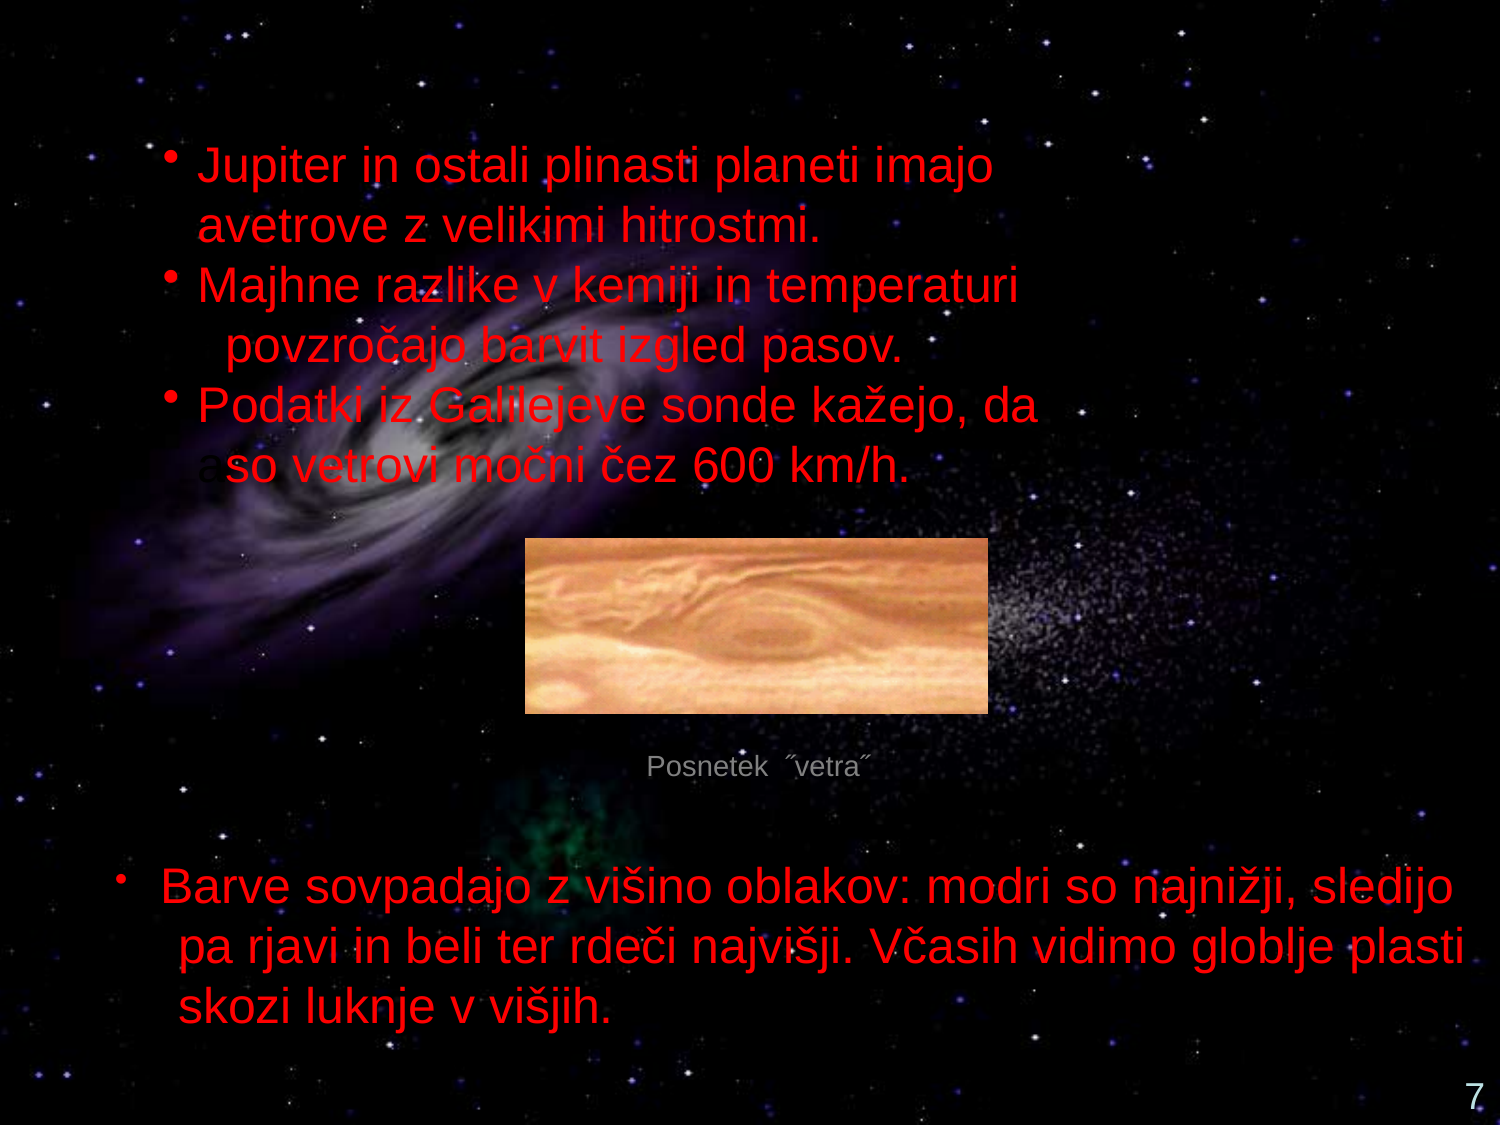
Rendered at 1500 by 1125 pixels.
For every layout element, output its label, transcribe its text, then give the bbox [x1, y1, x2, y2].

text_box Barve sovpadajo z višino oblakov: modri so najnižji, sledijo apa rjavi in beli ter rdeči najvišji. Včasih vidimo globlje plasti askozi luknje v višjih. [100, 846, 1500, 1041]
picture [0, 0, 1500, 1125]
text_box Posnetek ˝vetra˝ [631, 739, 1105, 790]
text_box Jupiter in ostali plinasti planeti imajo avetrove z velikimi hitrostmi. Majhne razlike v kemiji in temperaturi apovzročajo barvit izgled pasov. Podatki iz Galilejeve sonde kažejo, da aso vetrovi močni čez 600 km/h. [147, 125, 1093, 501]
text_box 7 [1449, 1064, 1500, 1125]
